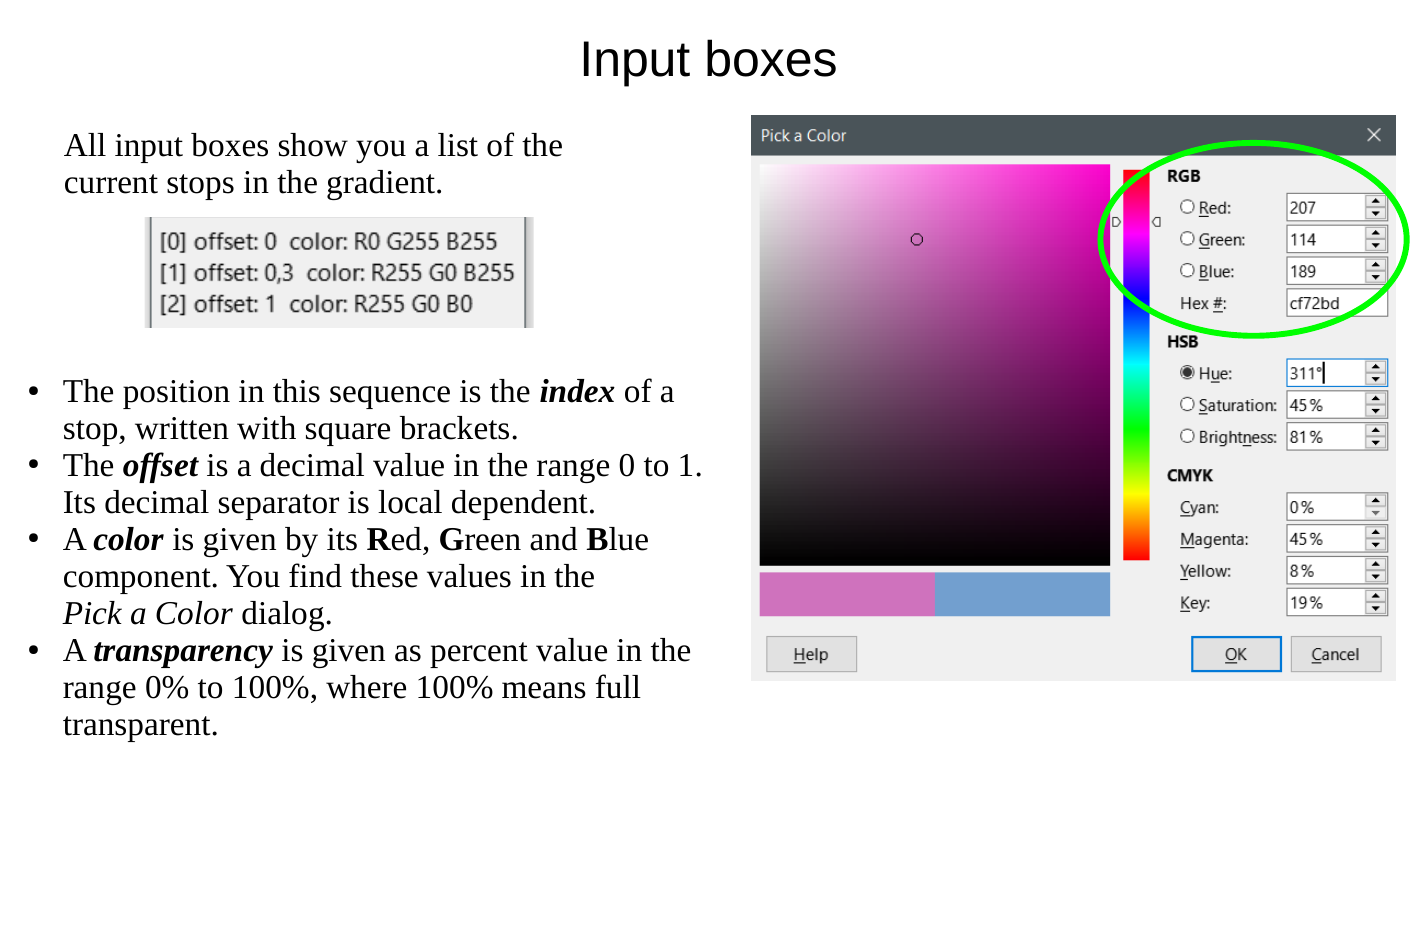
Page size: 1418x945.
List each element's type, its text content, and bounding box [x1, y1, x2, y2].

picture [144, 217, 534, 328]
picture [1104, 146, 1396, 332]
picture [751, 115, 1396, 681]
title Input boxes [0, 0, 1418, 119]
text_box The position in this sequence is the index of a stop, written with square brackets. The offset is a decimal value in the range 0 to 1. Its decimal separator is local dependent. A color is given by its Red, Green and Blue component. You find these values in the Pick a Color dialog. A transparency is given as percent value in the range 0% to 100%, where 100% means full transparent. [27, 372, 719, 818]
text_box All input boxes show you a list of the current stops in the gradient. [63, 126, 667, 207]
